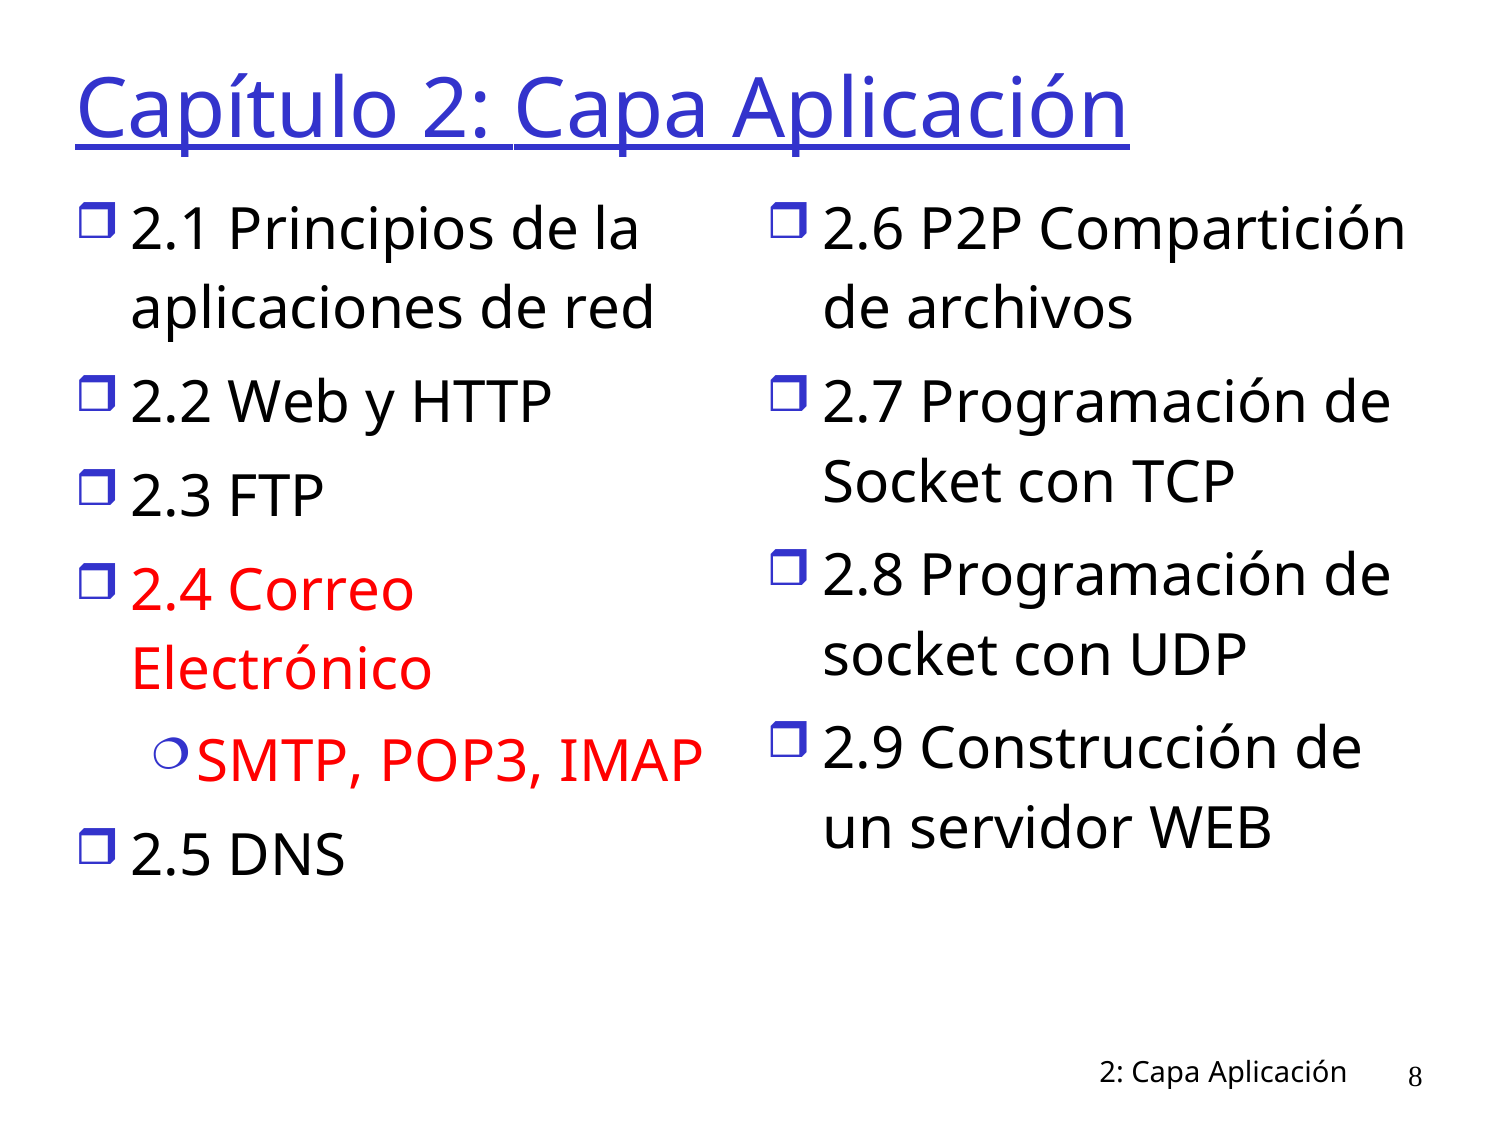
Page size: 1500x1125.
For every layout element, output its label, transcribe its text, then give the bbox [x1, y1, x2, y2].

list 2.1 Principios de la aplicaciones de red 2.2 Web y HTTP 2.3 FTP 2.4 Correo Electrónico SMTP, POP3, IMAP 2.5 DNS [75, 187, 734, 1013]
title Capítulo 2: Capa Aplicación [75, 23, 1426, 188]
list 2.6 P2P Compartición de archivos 2.7 Programación de Socket con TCP 2.8 Programación de socket con UDP 2.9 Construcción de un servidor WEB [766, 187, 1426, 1013]
